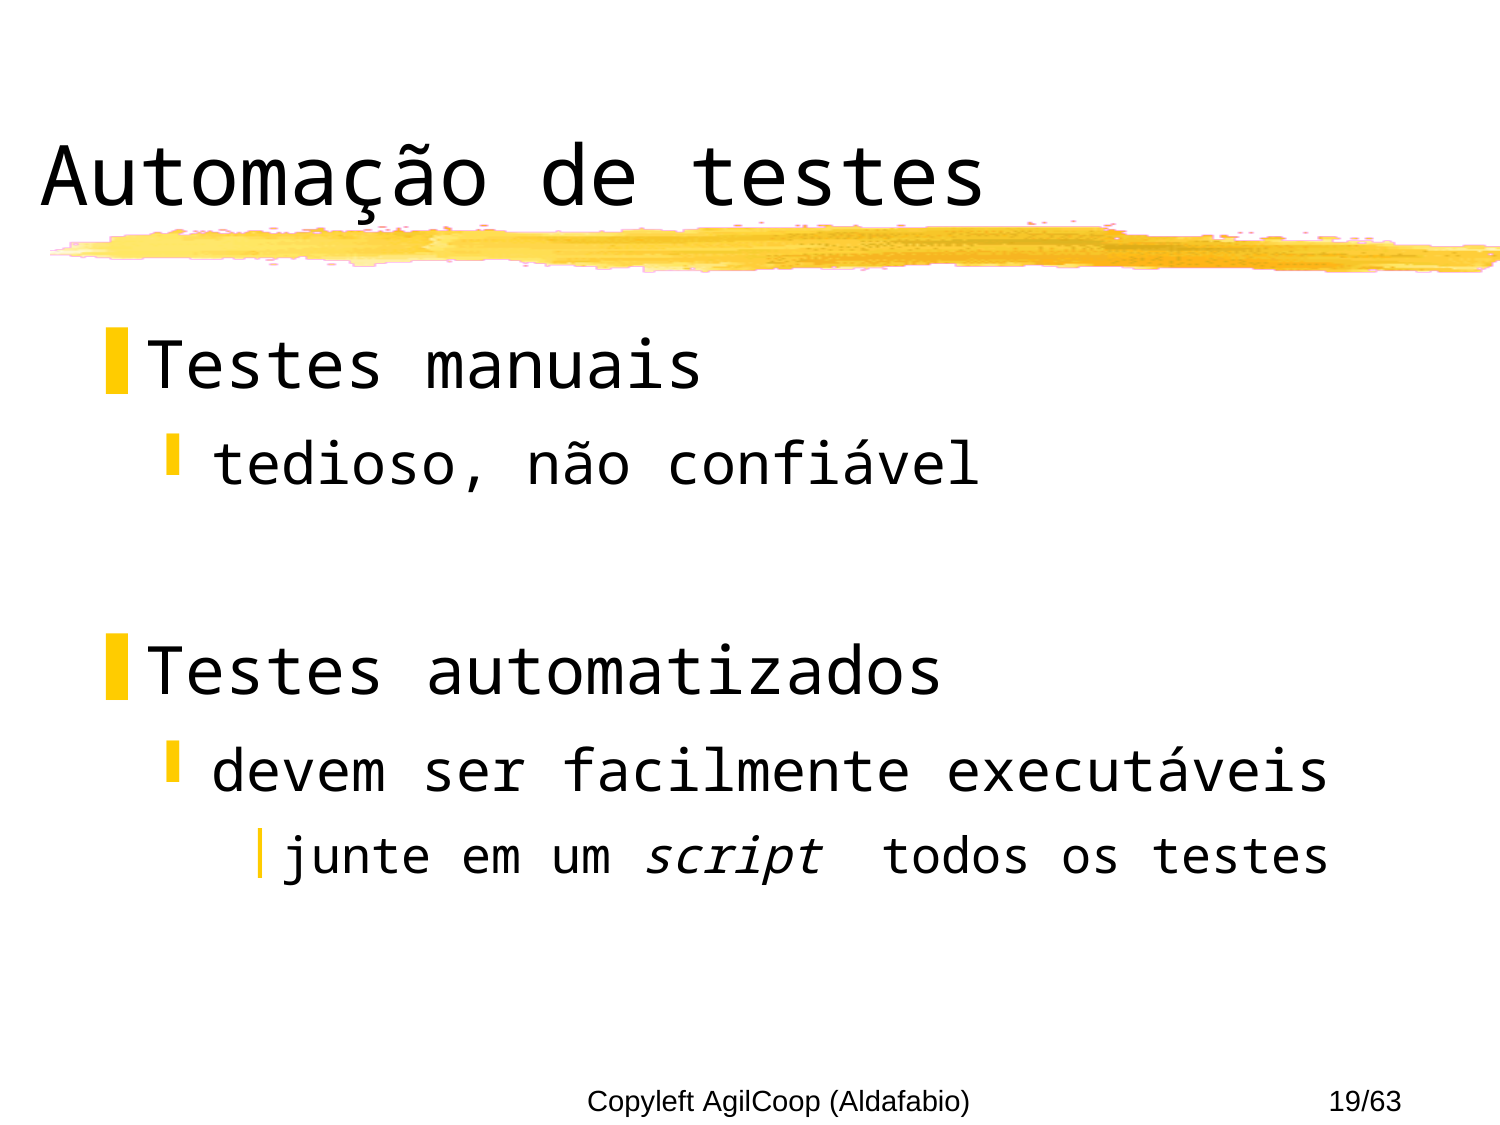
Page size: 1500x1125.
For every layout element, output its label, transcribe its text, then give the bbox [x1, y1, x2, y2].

picture [50, 215, 1500, 284]
title Automação de testes [24, 74, 1488, 238]
list Testes manuais tedioso, não confiável Testes automatizados devem ser facilmente executáveis junte em um script todos os testes [74, 309, 1417, 994]
